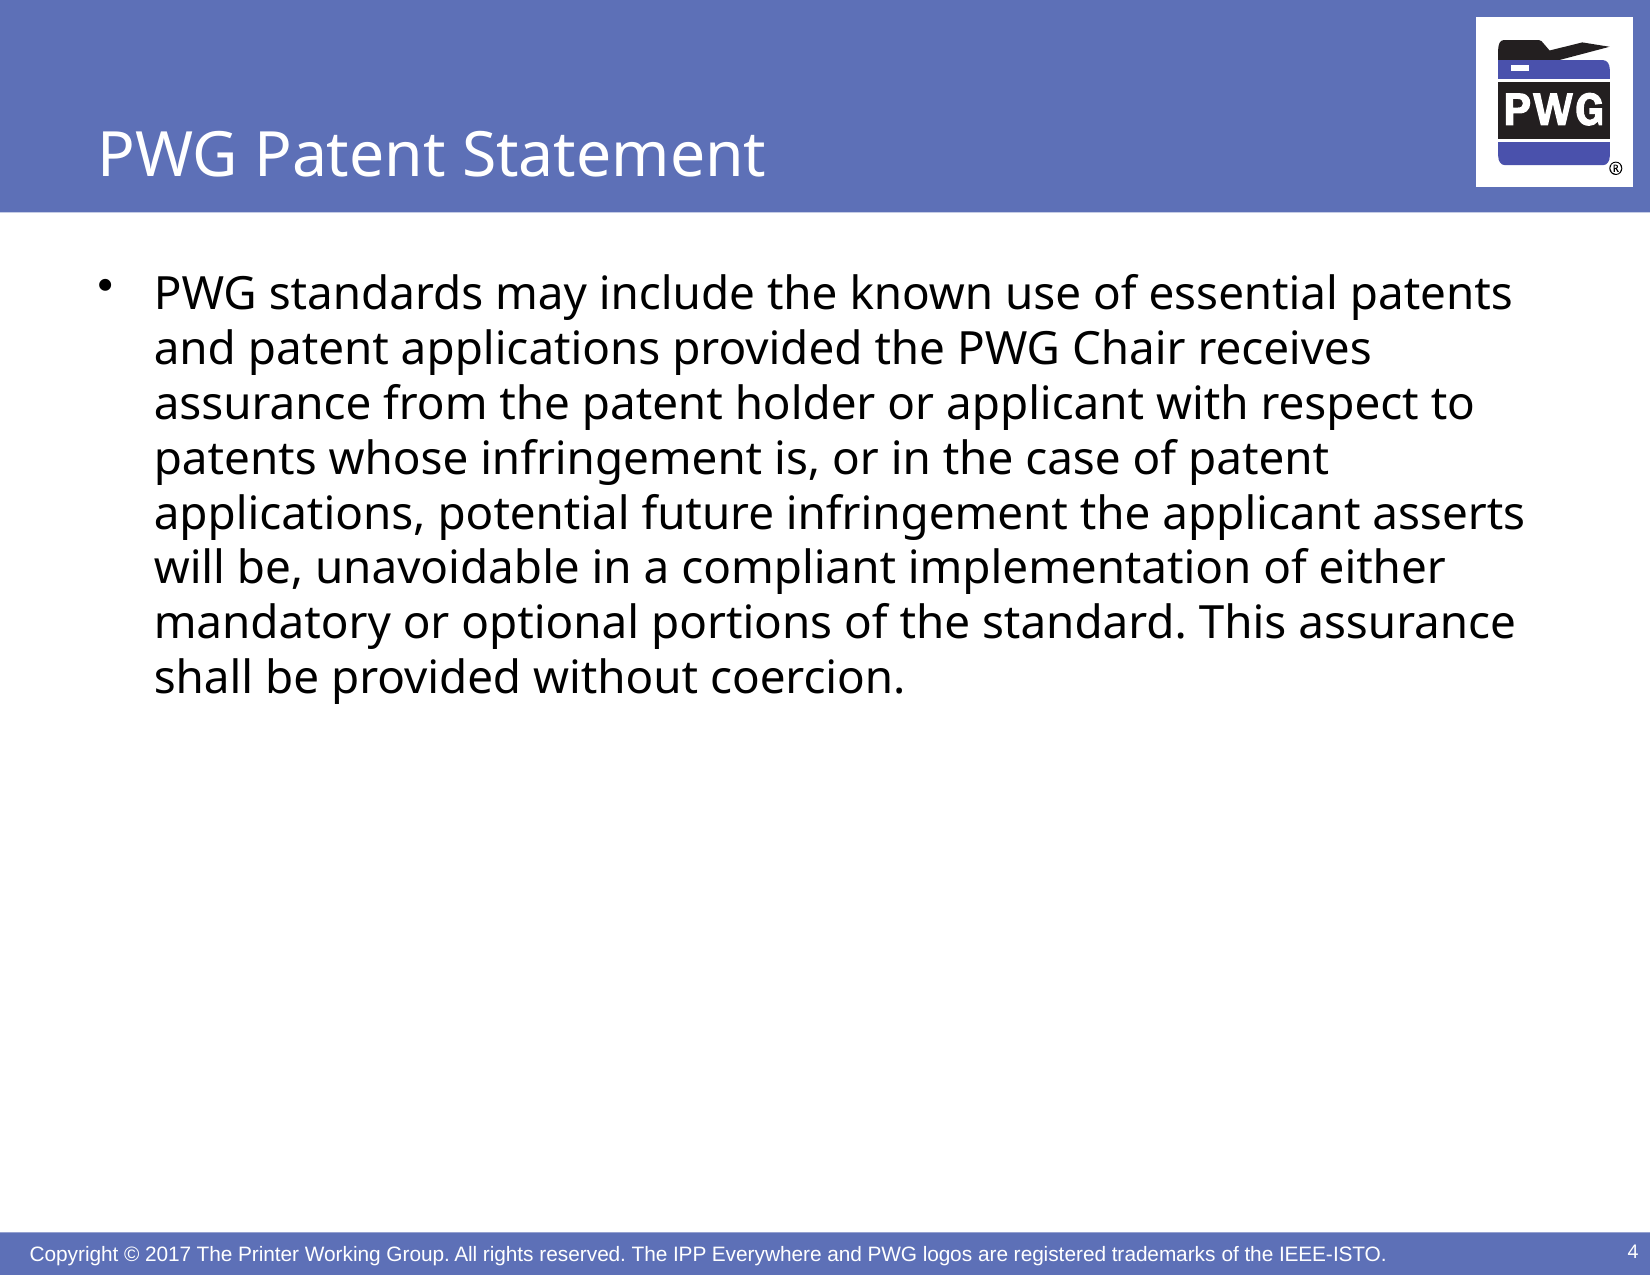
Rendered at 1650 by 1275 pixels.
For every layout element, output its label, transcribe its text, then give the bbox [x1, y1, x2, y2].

list PWG standards may include the known use of essential patents and patent applications provided the PWG Chair receives assurance from the patent holder or applicant with respect to patents whose infringement is, or in the case of patent applications, potential future infringement the applicant asserts will be, unavoidable in a compliant implementation of either mandatory or optional portions of the standard. This assurance shall be provided without coercion. [82, 254, 1568, 1233]
title PWG Patent Statement [82, 8, 1449, 198]
